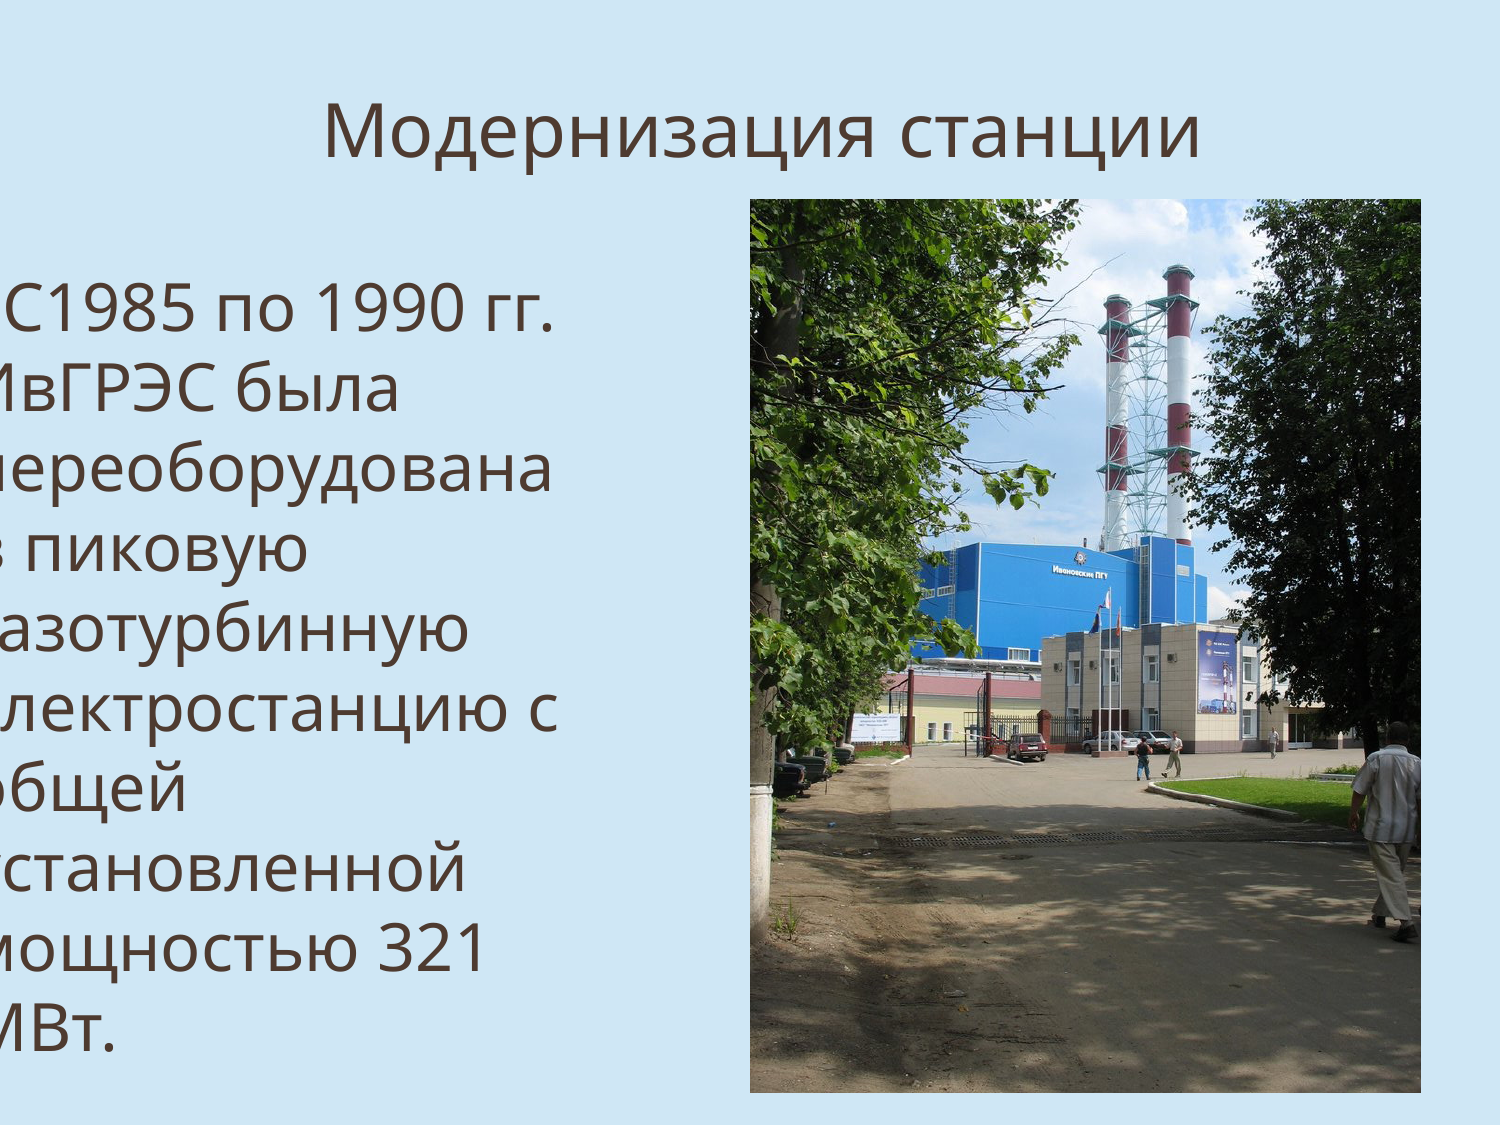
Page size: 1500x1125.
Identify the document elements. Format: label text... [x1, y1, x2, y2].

title Модернизация станции [50, 75, 1475, 213]
picture [750, 199, 1421, 1093]
list С1985 по 1990 гг. ИвГРЭС была переоборудована в пиковую газотурбинную электростанцию с общей установленной мощностью 321 МВт. [0, 257, 598, 1001]
